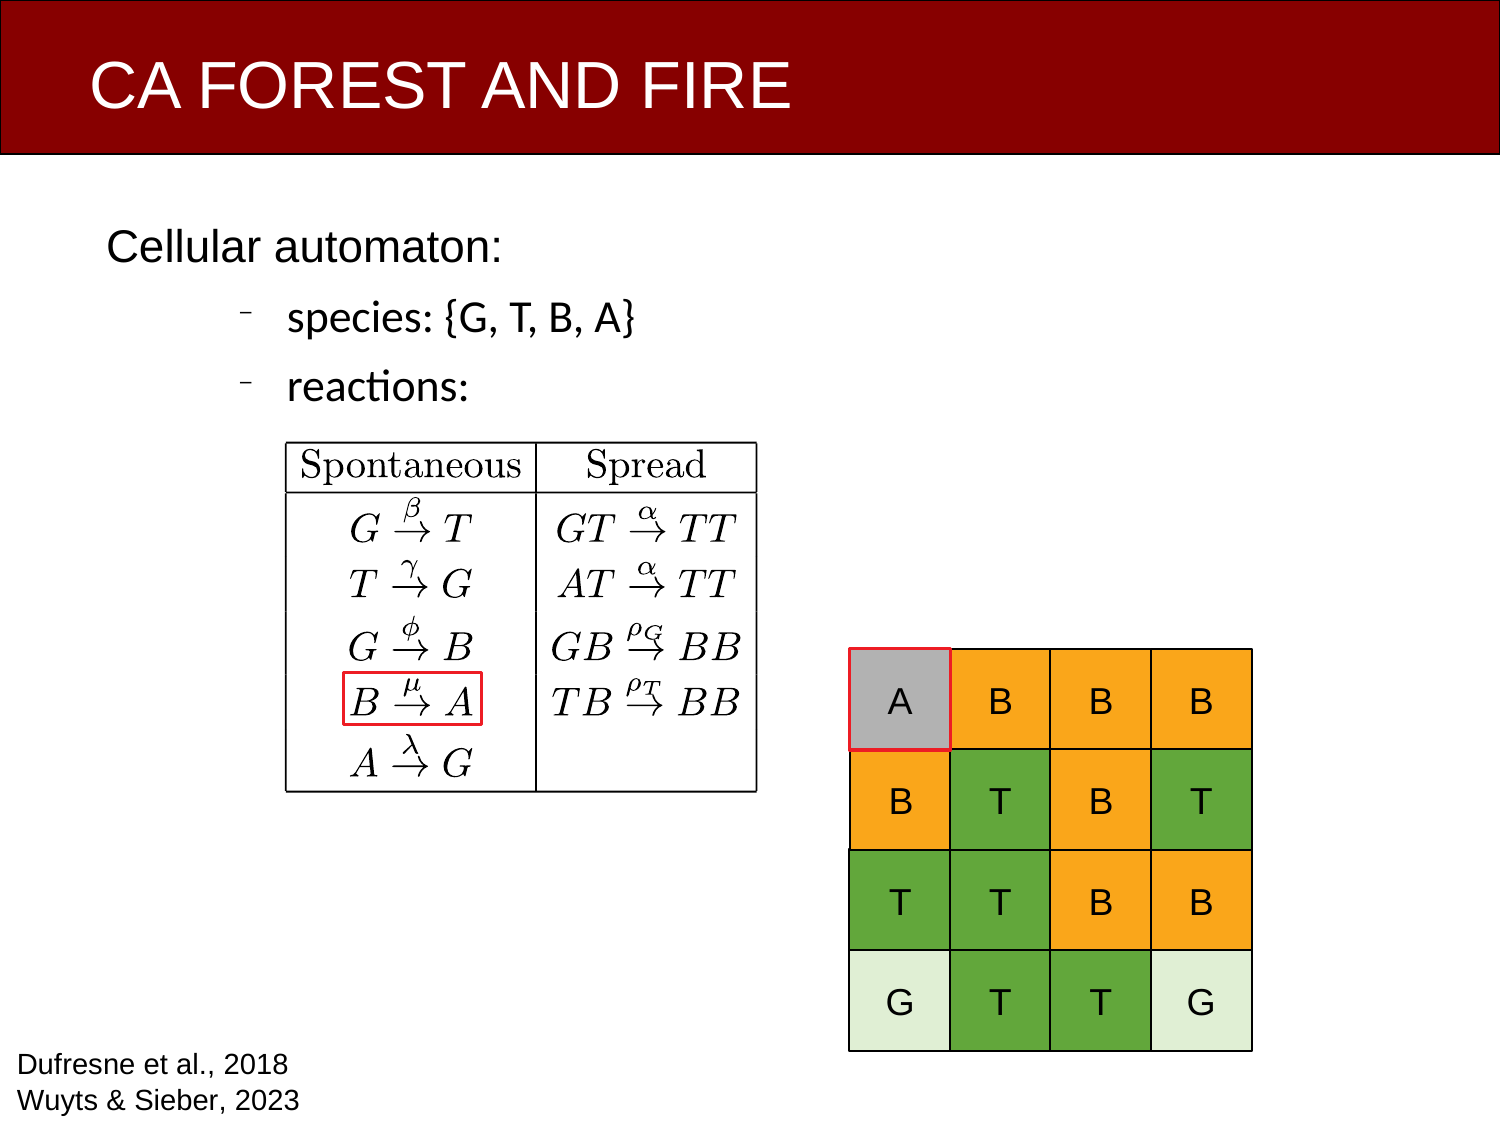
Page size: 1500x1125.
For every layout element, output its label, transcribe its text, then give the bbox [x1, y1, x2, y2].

text_box T [1050, 952, 1150, 1052]
text_box Dufresne et al., 2018 Wuyts & Sieber, 2023 [2, 1038, 442, 1125]
text_box G [1150, 952, 1252, 1052]
list Cellular automaton: species: {G, T, B, A} reactions: [75, 209, 1425, 952]
text_box T [949, 952, 1050, 1052]
text_box [0, 0, 1500, 154]
title CA FOREST AND FIRE [74, 3, 1425, 160]
text_box G [849, 952, 949, 1052]
